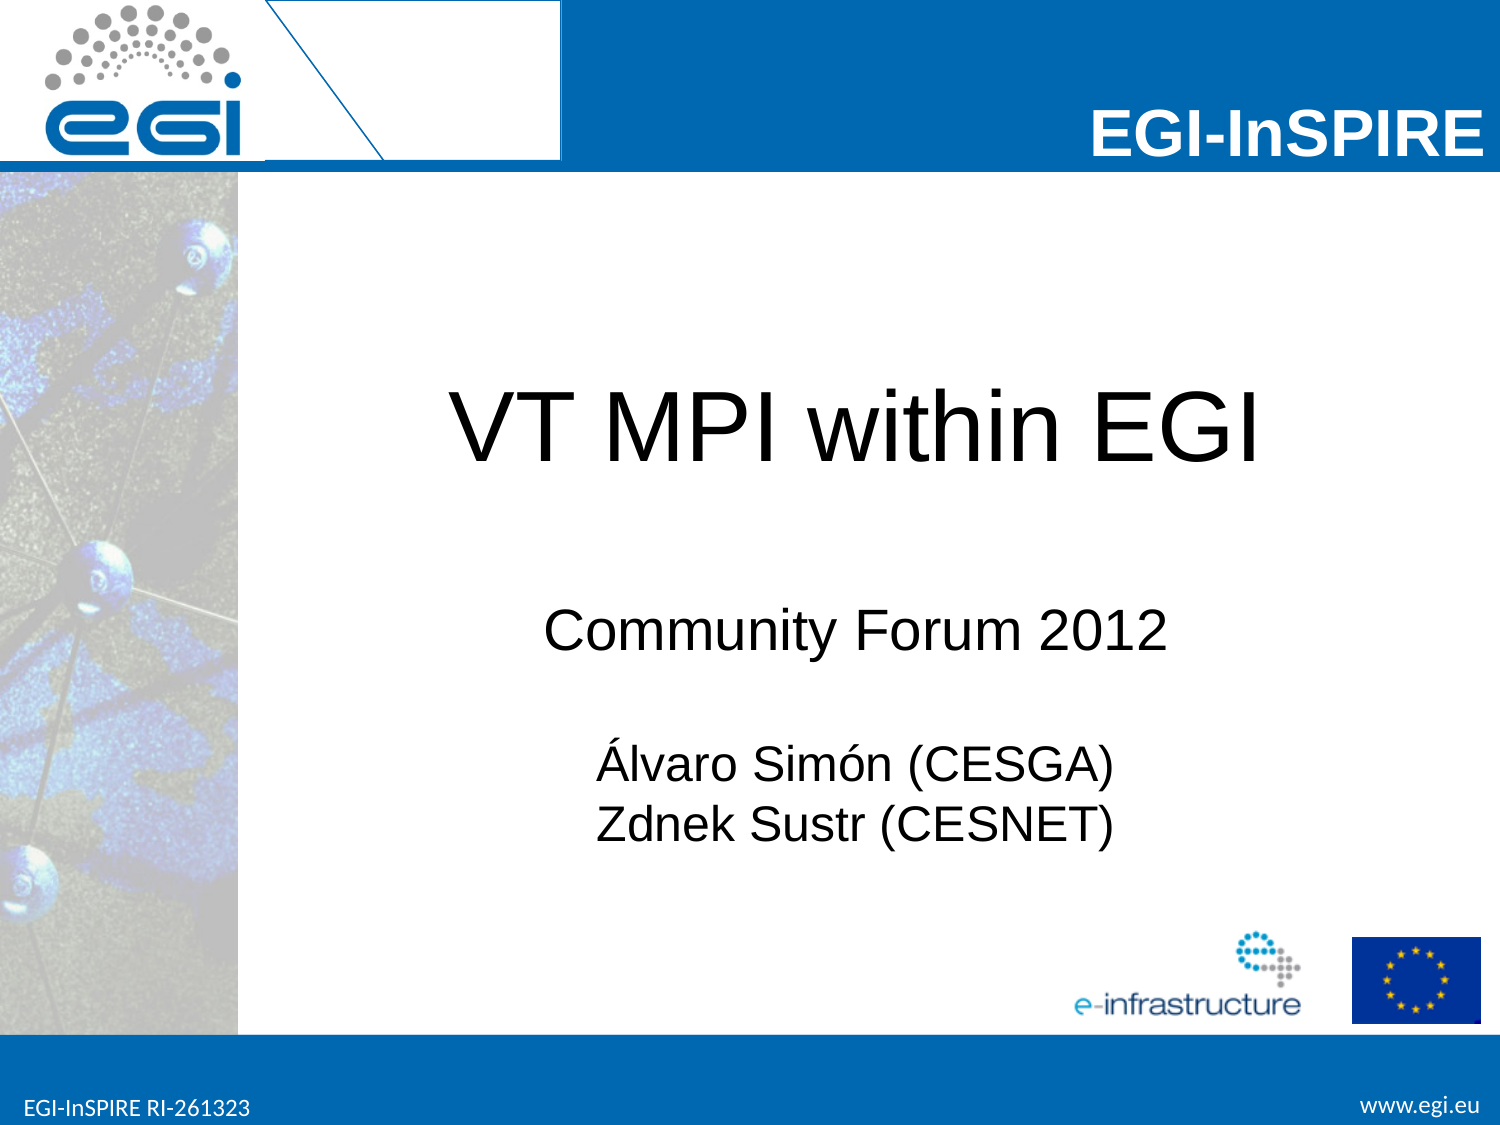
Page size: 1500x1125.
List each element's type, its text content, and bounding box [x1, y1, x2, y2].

picture [1352, 937, 1481, 1024]
picture [0, 0, 265, 161]
list [371, 637, 1329, 858]
picture [1069, 945, 1307, 1022]
title VT MPI within EGI Community Forum 2012 Álvaro Simón (CESGA) Zdnek Sustr (CESNET) [265, 354, 1447, 945]
picture [0, 172, 238, 1034]
